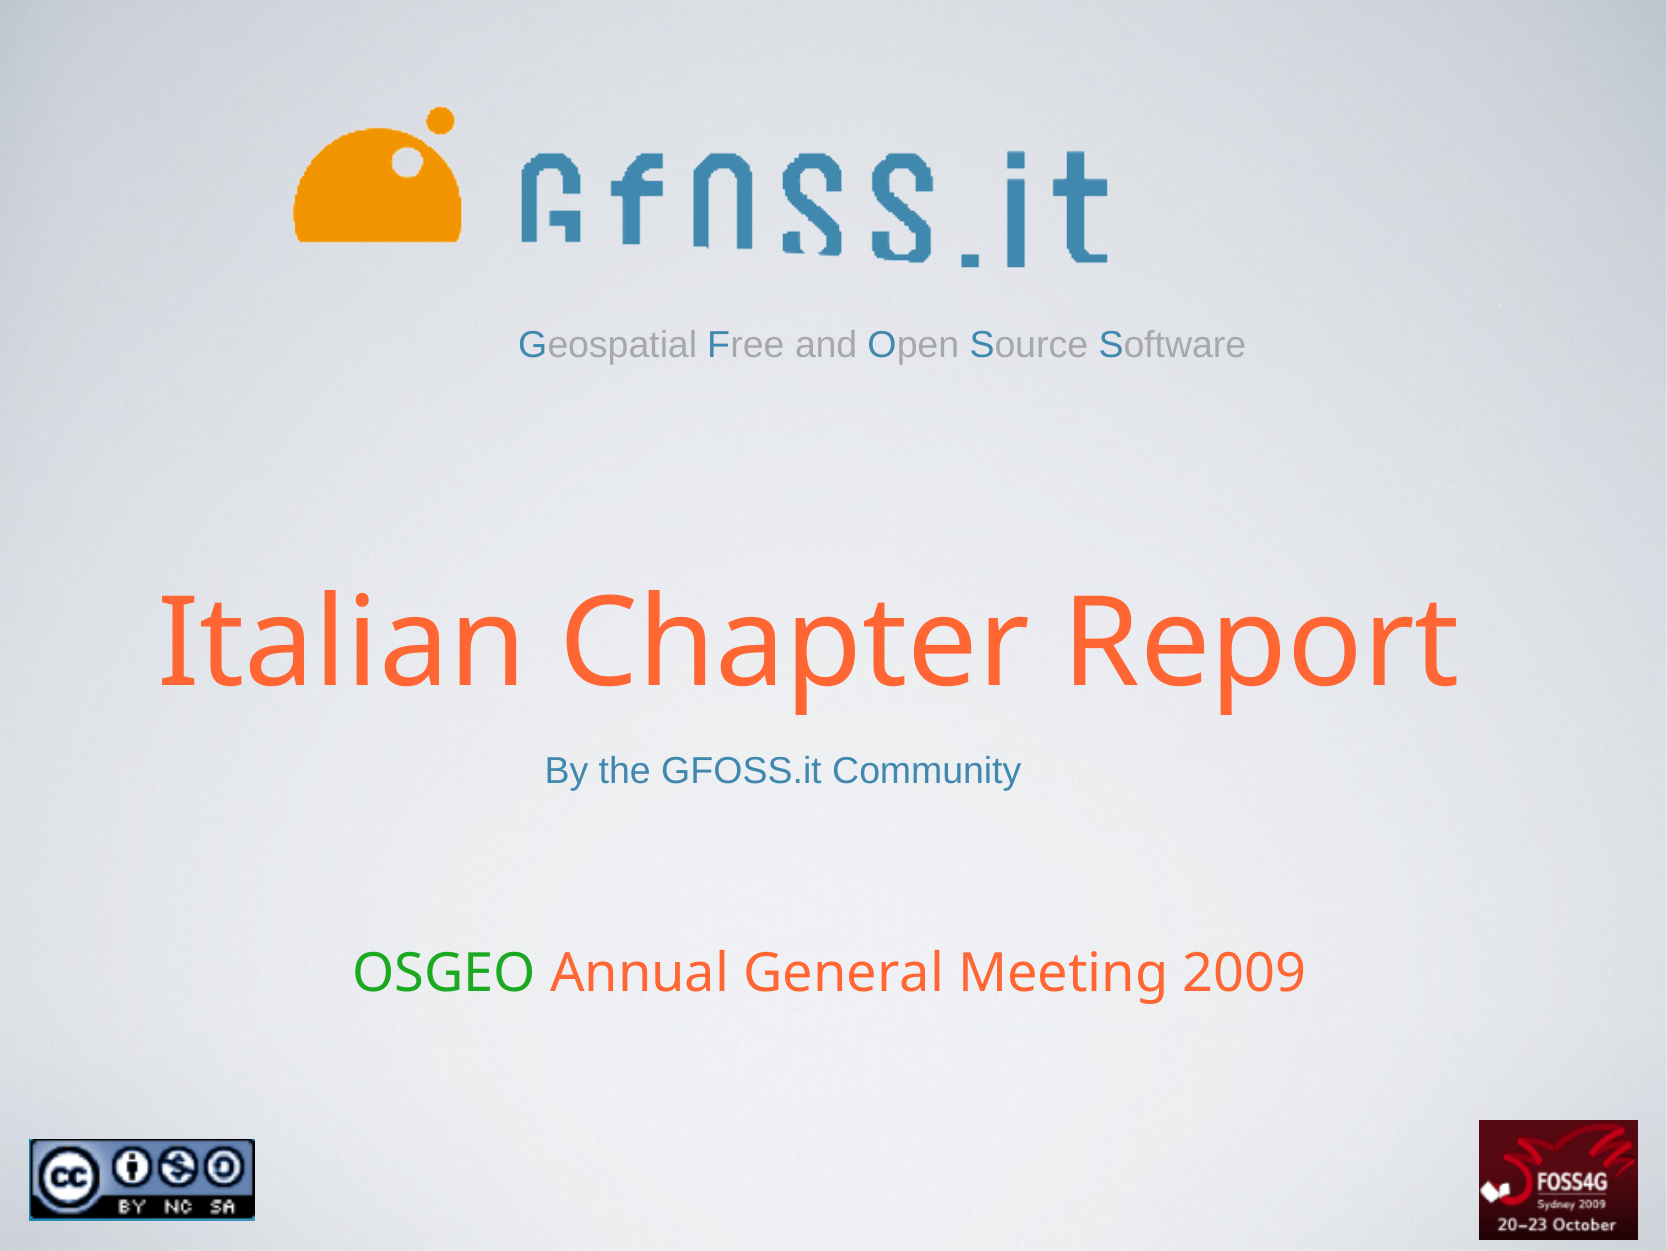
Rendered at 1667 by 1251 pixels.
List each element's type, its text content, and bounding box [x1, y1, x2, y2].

title Italian Chapter Report [53, 532, 1565, 740]
text_box Geospatial Free and Open Source Software [472, 315, 1292, 370]
picture [0, 0, 1667, 1251]
list OSGEO Annual General Meeting 2009 [88, 671, 1571, 1036]
text_box By the GFOSS.it Community [536, 740, 1037, 801]
